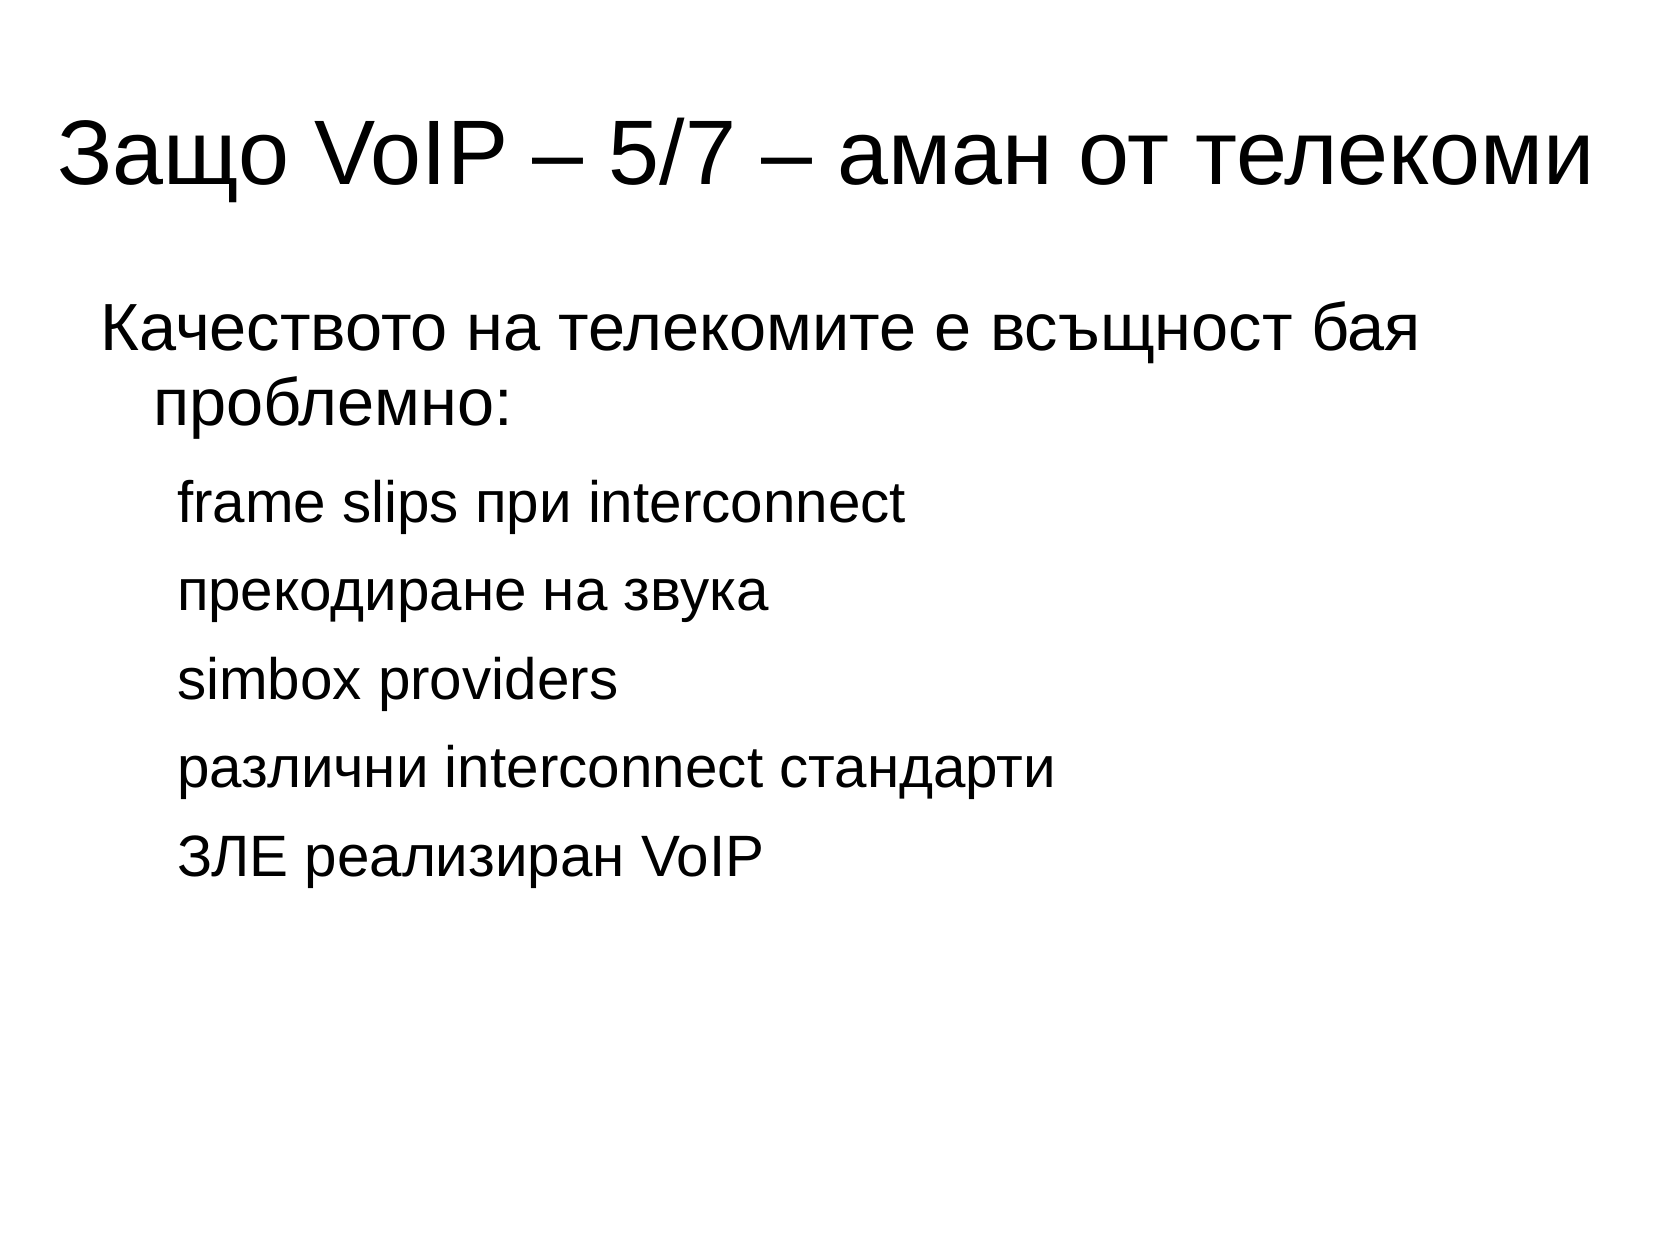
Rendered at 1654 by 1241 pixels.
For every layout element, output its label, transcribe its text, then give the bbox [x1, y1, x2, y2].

title Защо VoIP – 5/7 – аман от телекоми [0, 56, 1654, 250]
list Качеството на телекомите е всъщност бая проблемно: frame slips при interconnect прекодиране на звука simbox providers различни interconnect стандарти ЗЛЕ реализиран VoIP [82, 290, 1571, 1094]
